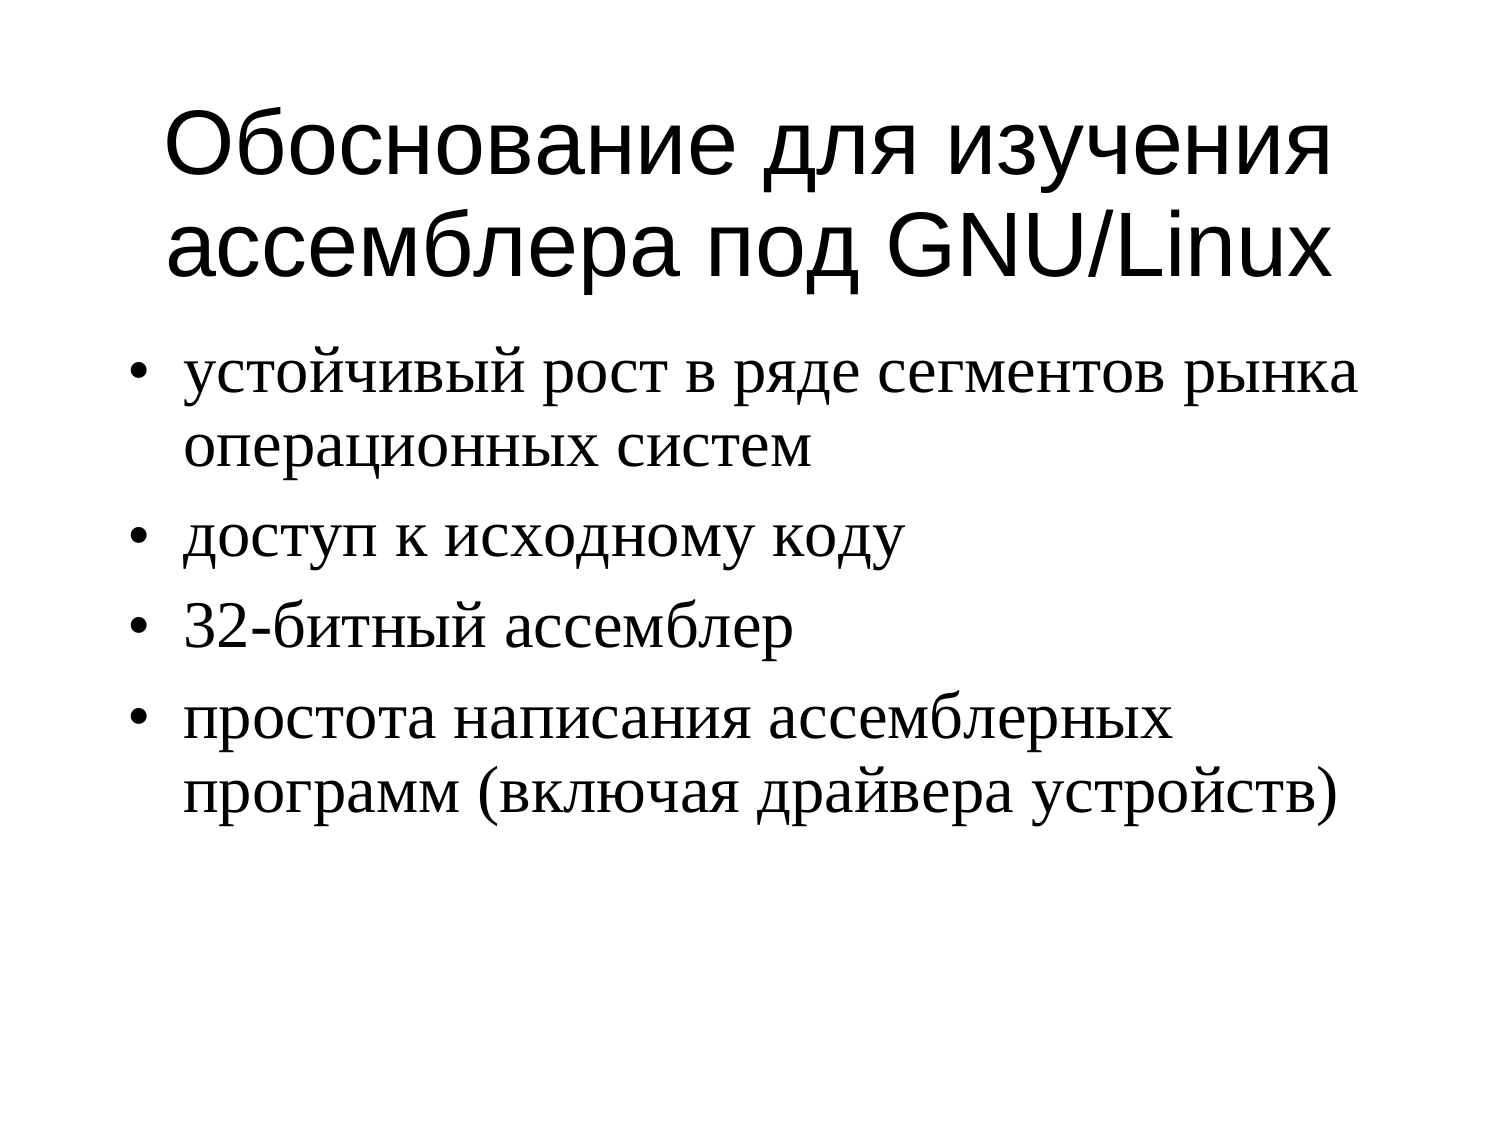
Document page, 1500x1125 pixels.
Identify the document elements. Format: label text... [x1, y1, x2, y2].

title Обоснование для изучения ассемблера под GNU/Linux [112, 72, 1388, 316]
list устойчивый рост в ряде сегментов рынка операционных систем доступ к исходному коду 32-битный ассемблер простота написания ассемблерных программ (включая драйвера устройств) [112, 324, 1388, 1001]
